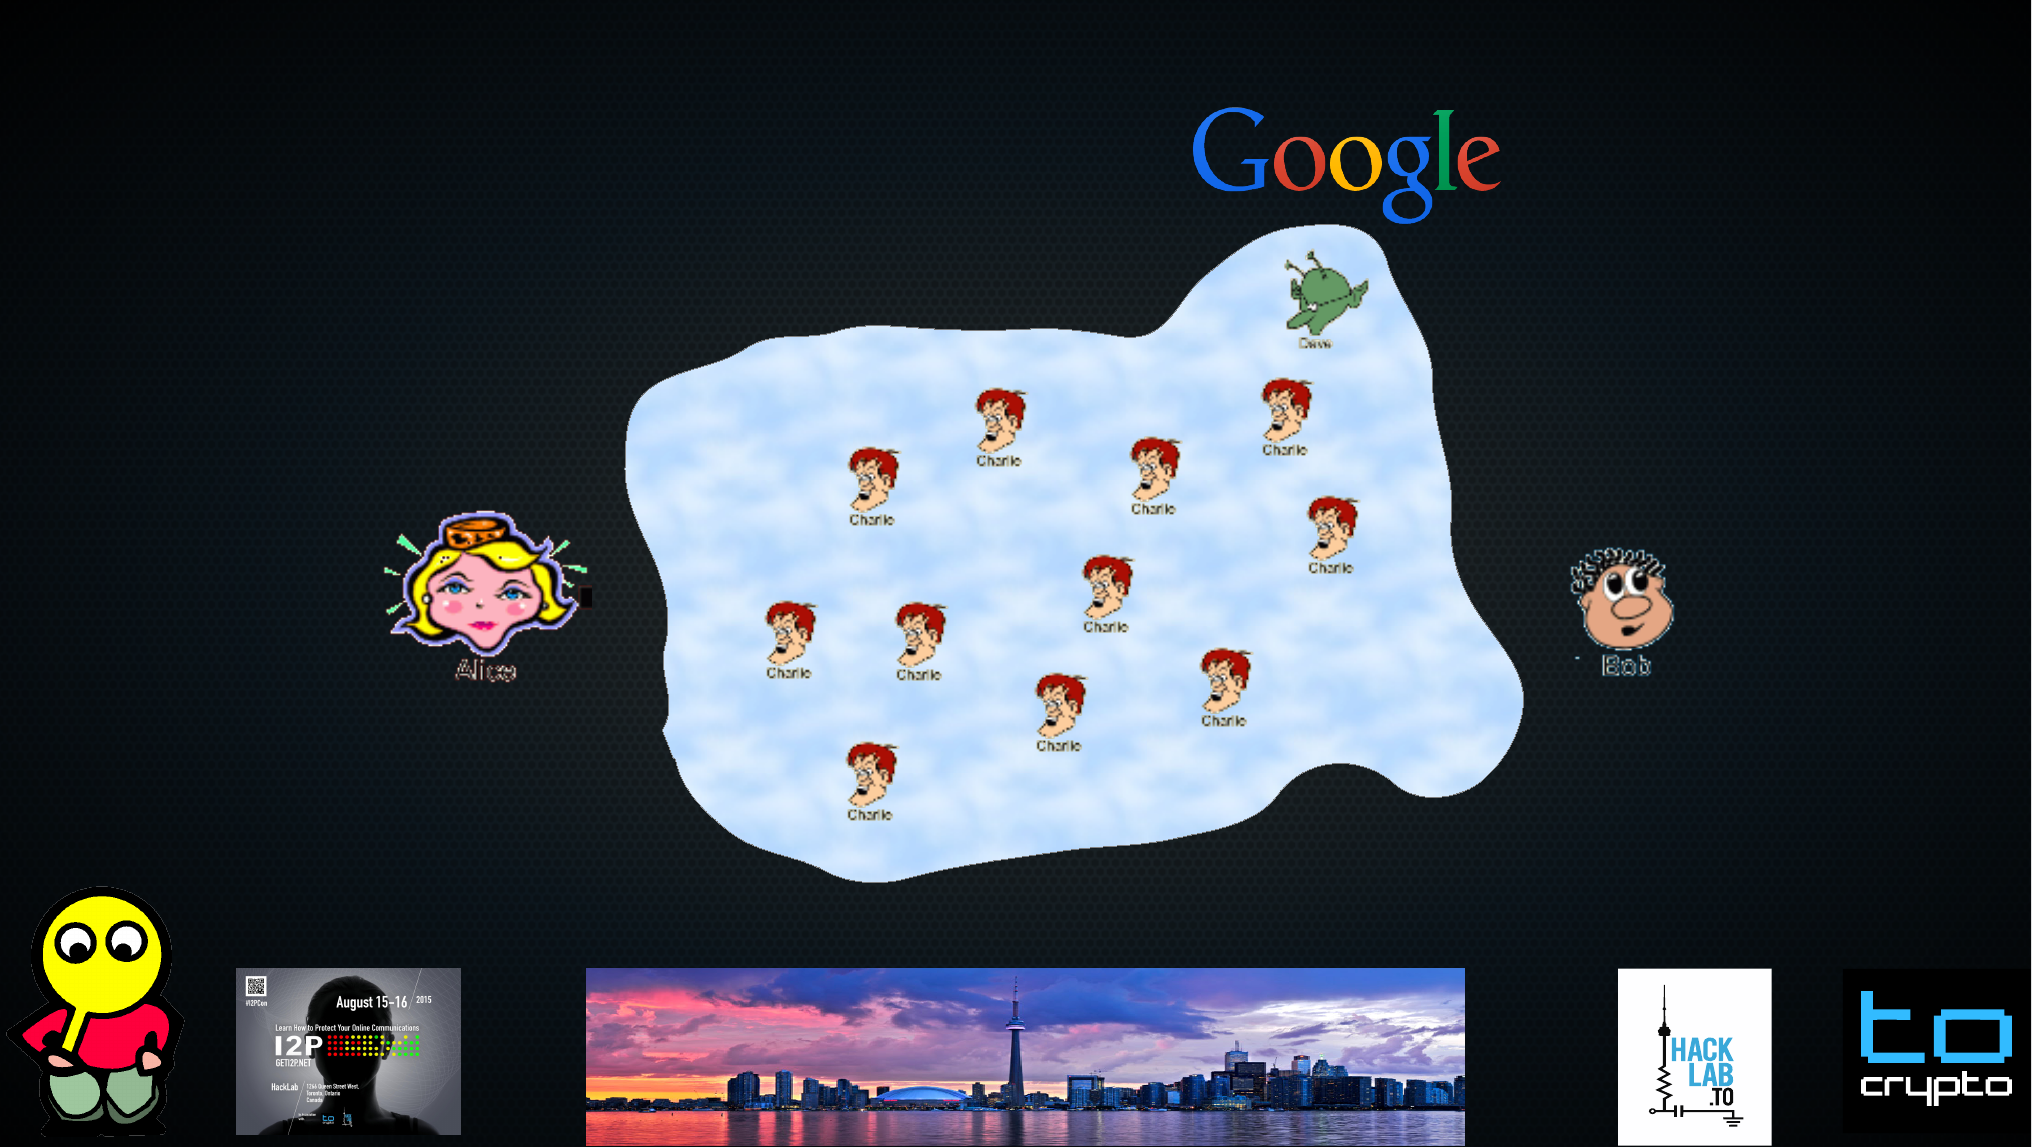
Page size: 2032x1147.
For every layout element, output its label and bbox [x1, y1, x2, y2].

text_box [624, 224, 1524, 883]
picture [0, 0, 2032, 1147]
